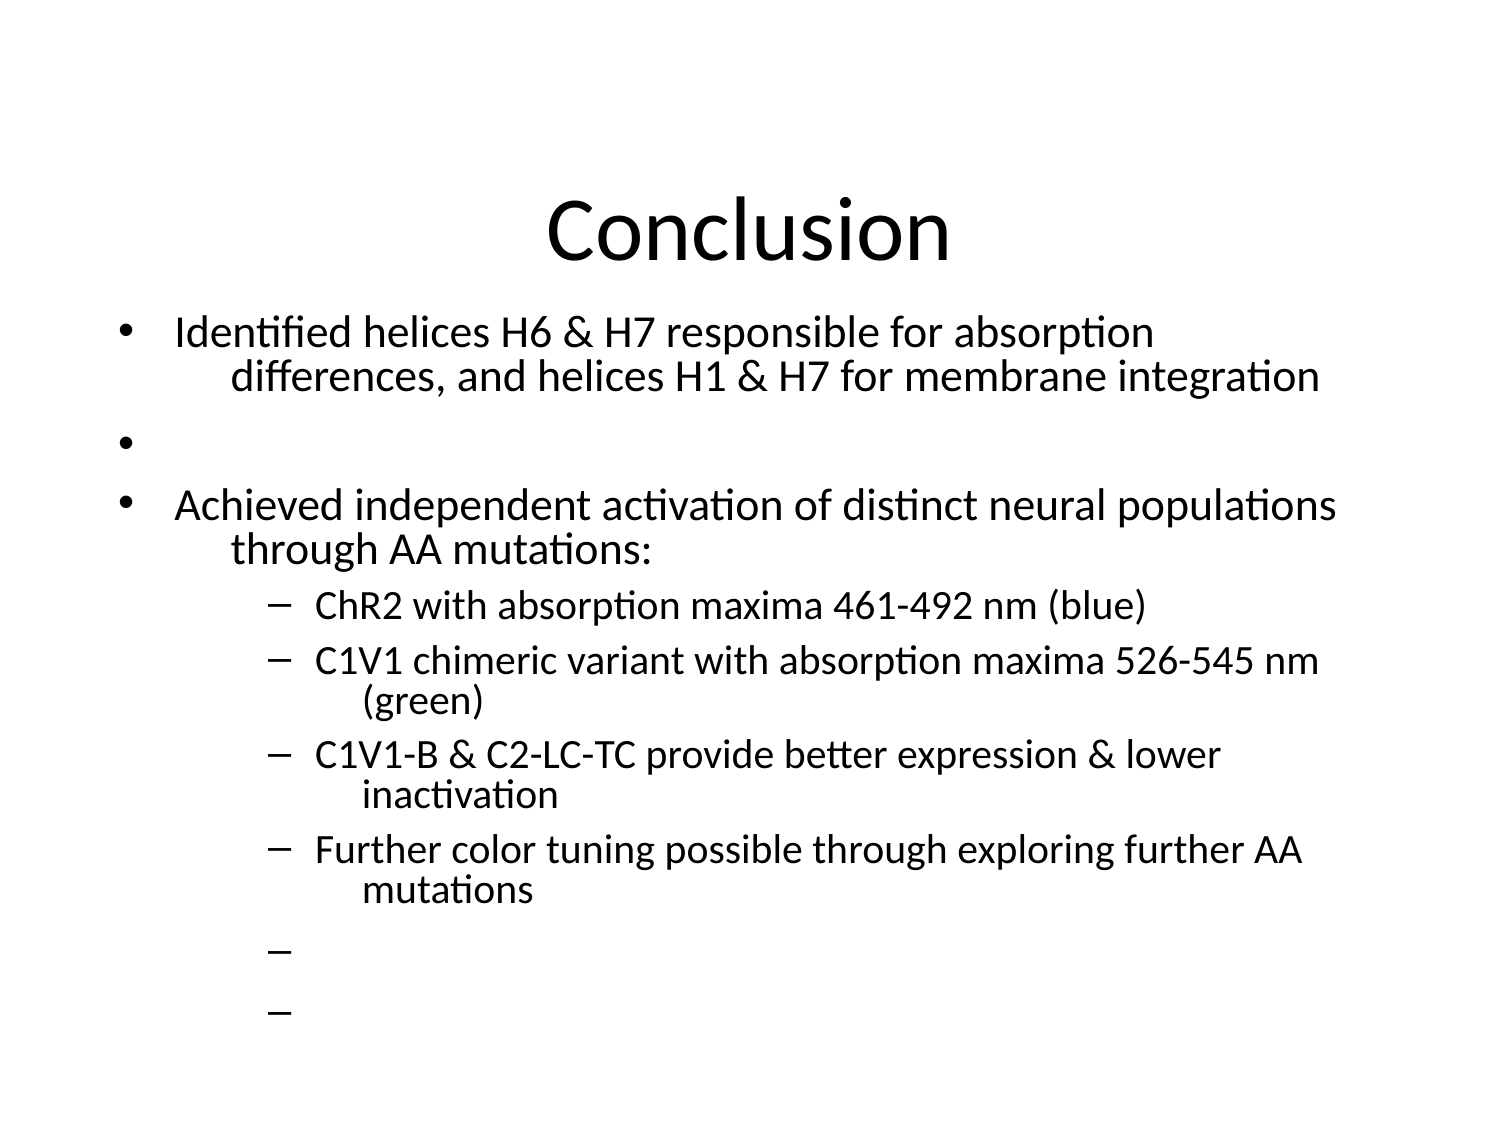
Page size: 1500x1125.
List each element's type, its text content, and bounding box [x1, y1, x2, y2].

list Identified helices H6 & H7 responsible for absorption differences, and helices H1 & H7 for membrane integration Achieved independent activation of distinct neural populations through AA mutations: ChR2 with absorption maxima 461-492 nm (blue) C1V1 chimeric variant with absorption maxima 526-545 nm (green) C1V1-B & C2-LC-TC provide better expression & lower inactivation Further color tuning possible through exploring further AA mutations [103, 305, 1397, 923]
title Conclusion [103, 141, 1397, 305]
